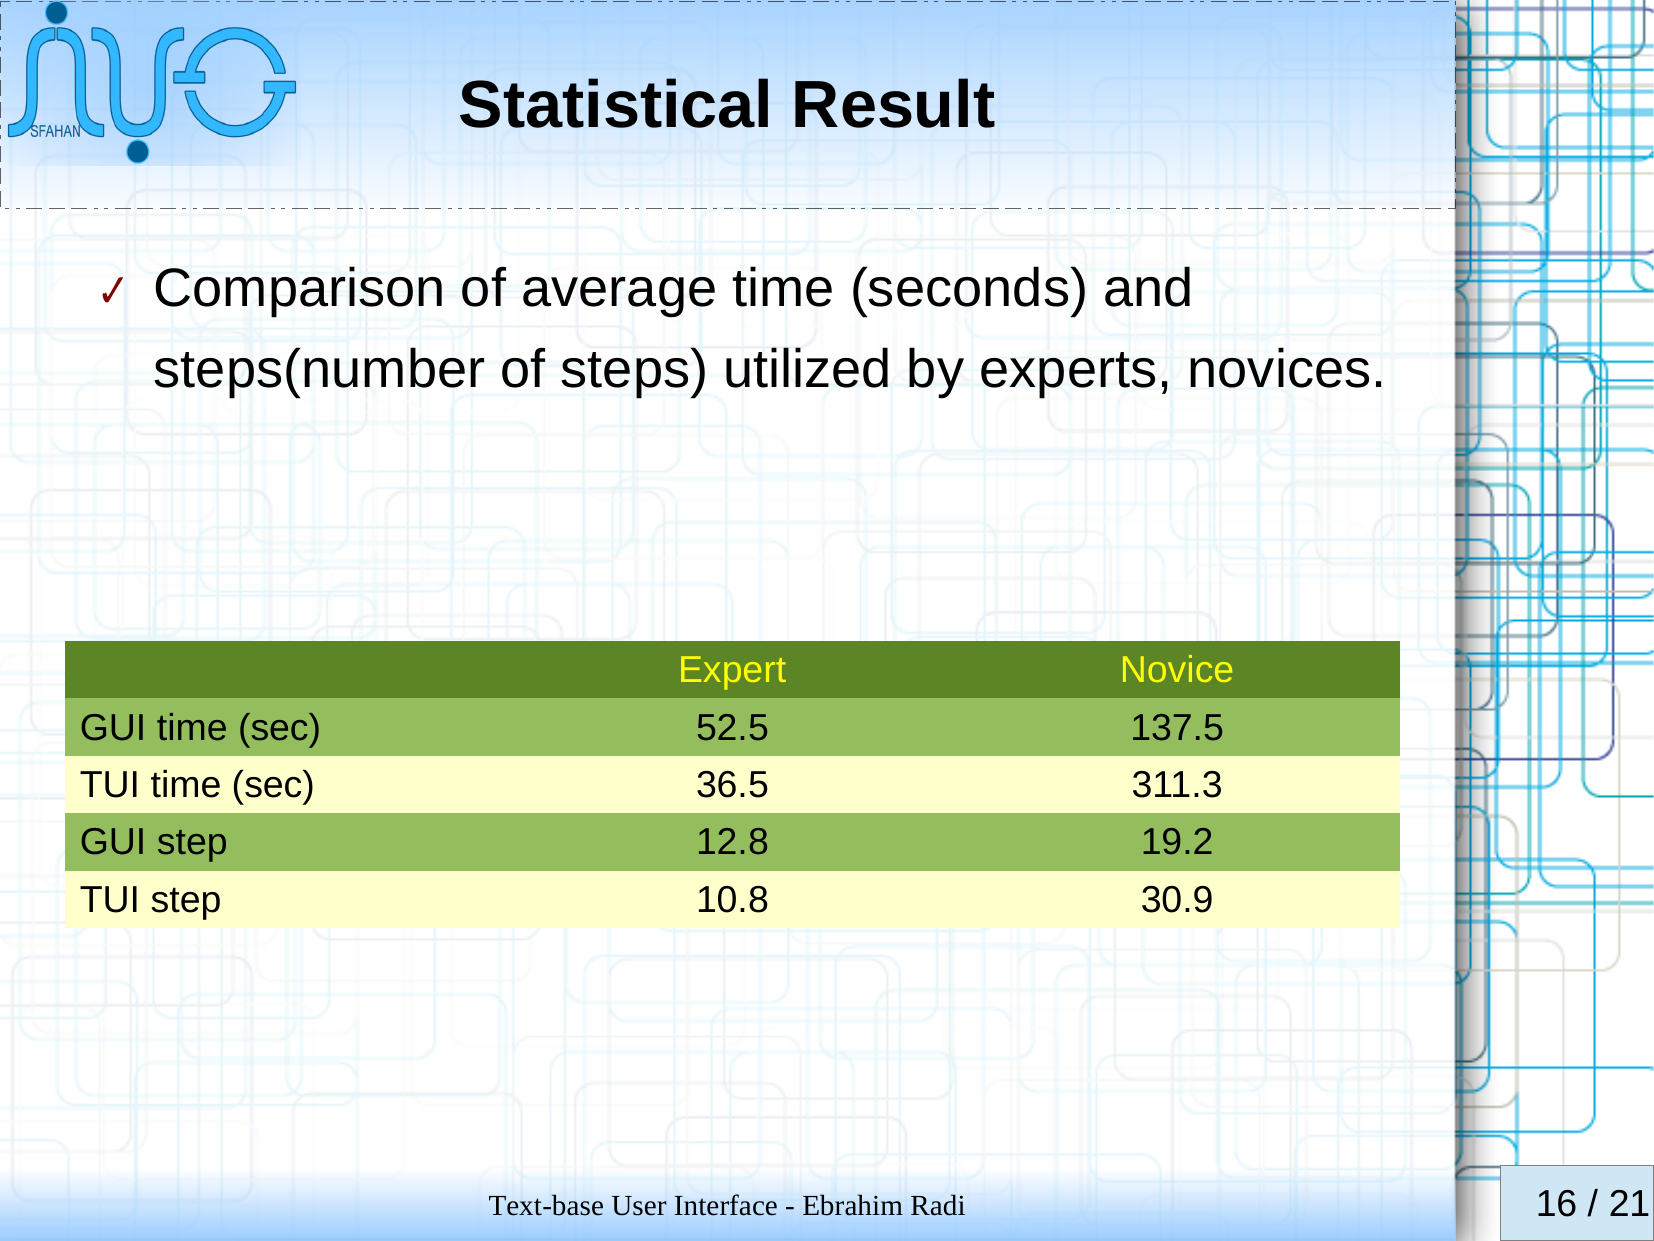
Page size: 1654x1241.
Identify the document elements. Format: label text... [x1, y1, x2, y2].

table_cell 30.9 [955, 871, 1400, 928]
table_header Expert [510, 641, 955, 698]
table_cell 10.8 [510, 871, 955, 928]
table_cell 137.5 [955, 698, 1400, 756]
title Statistical Result [0, 1, 1456, 209]
table_cell TUI step [65, 871, 510, 928]
text_box <number> / 21 [1500, 1165, 1654, 1241]
table_cell 311.3 [955, 756, 1400, 813]
table_cell GUI step [65, 813, 510, 871]
table_cell GUI time (sec) [65, 698, 510, 756]
table_header [65, 641, 510, 698]
table_header Novice [955, 641, 1400, 698]
table_cell 36.5 [510, 756, 955, 813]
picture [2, 0, 301, 166]
picture [0, 0, 1654, 1241]
table_cell 19.2 [955, 813, 1400, 871]
table_cell 52.5 [510, 698, 955, 756]
list Comparison of average time (seconds) and steps(number of steps) utilized by experts, novices. [82, 237, 1418, 957]
table_cell 12.8 [510, 813, 955, 871]
table_cell TUI time (sec) [65, 756, 510, 813]
